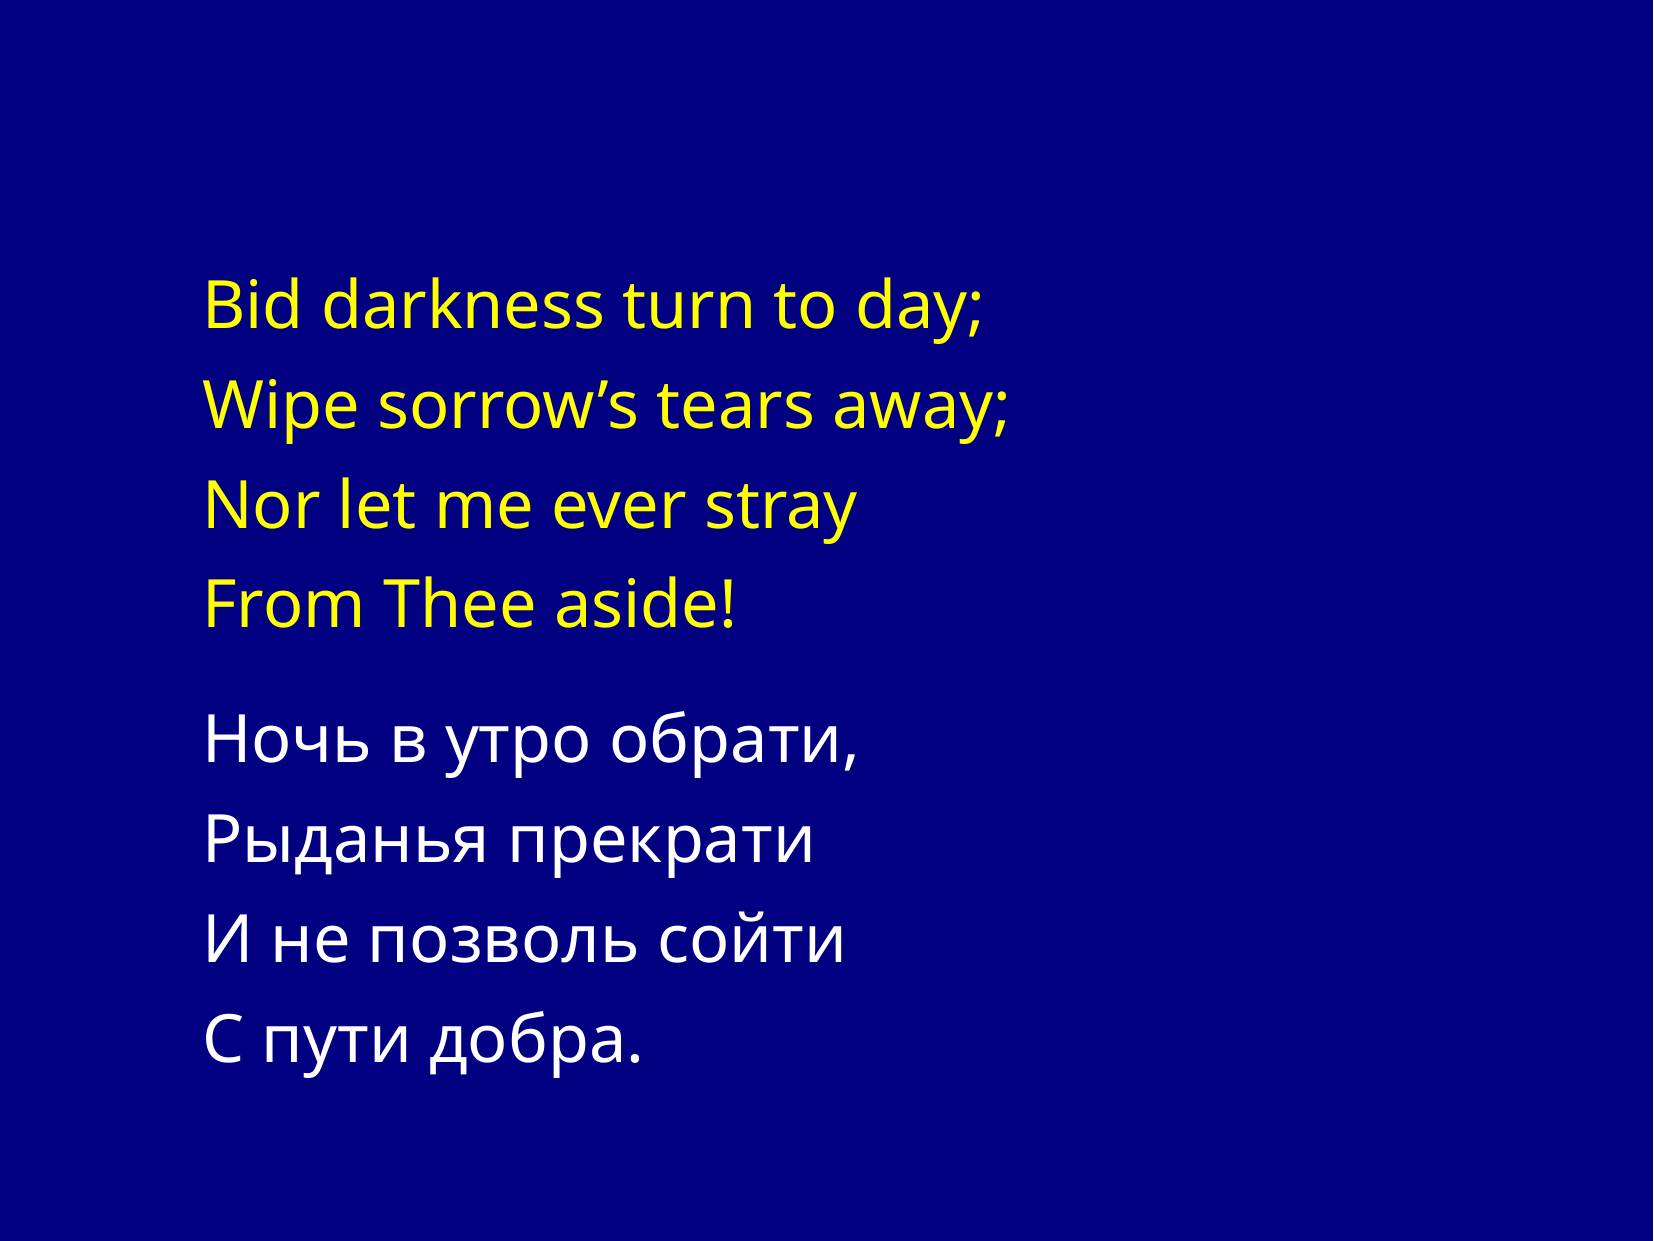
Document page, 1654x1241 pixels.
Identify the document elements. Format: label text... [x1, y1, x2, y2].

text_box Bid darkness turn to day; Wipe sorrow’s tears away; Nor let me ever stray From Thee aside! [75, 150, 1576, 638]
text_box Ночь в утро обрати, Рыданья прекрати И не позволь сойти С пути добра. [75, 675, 1576, 1163]
